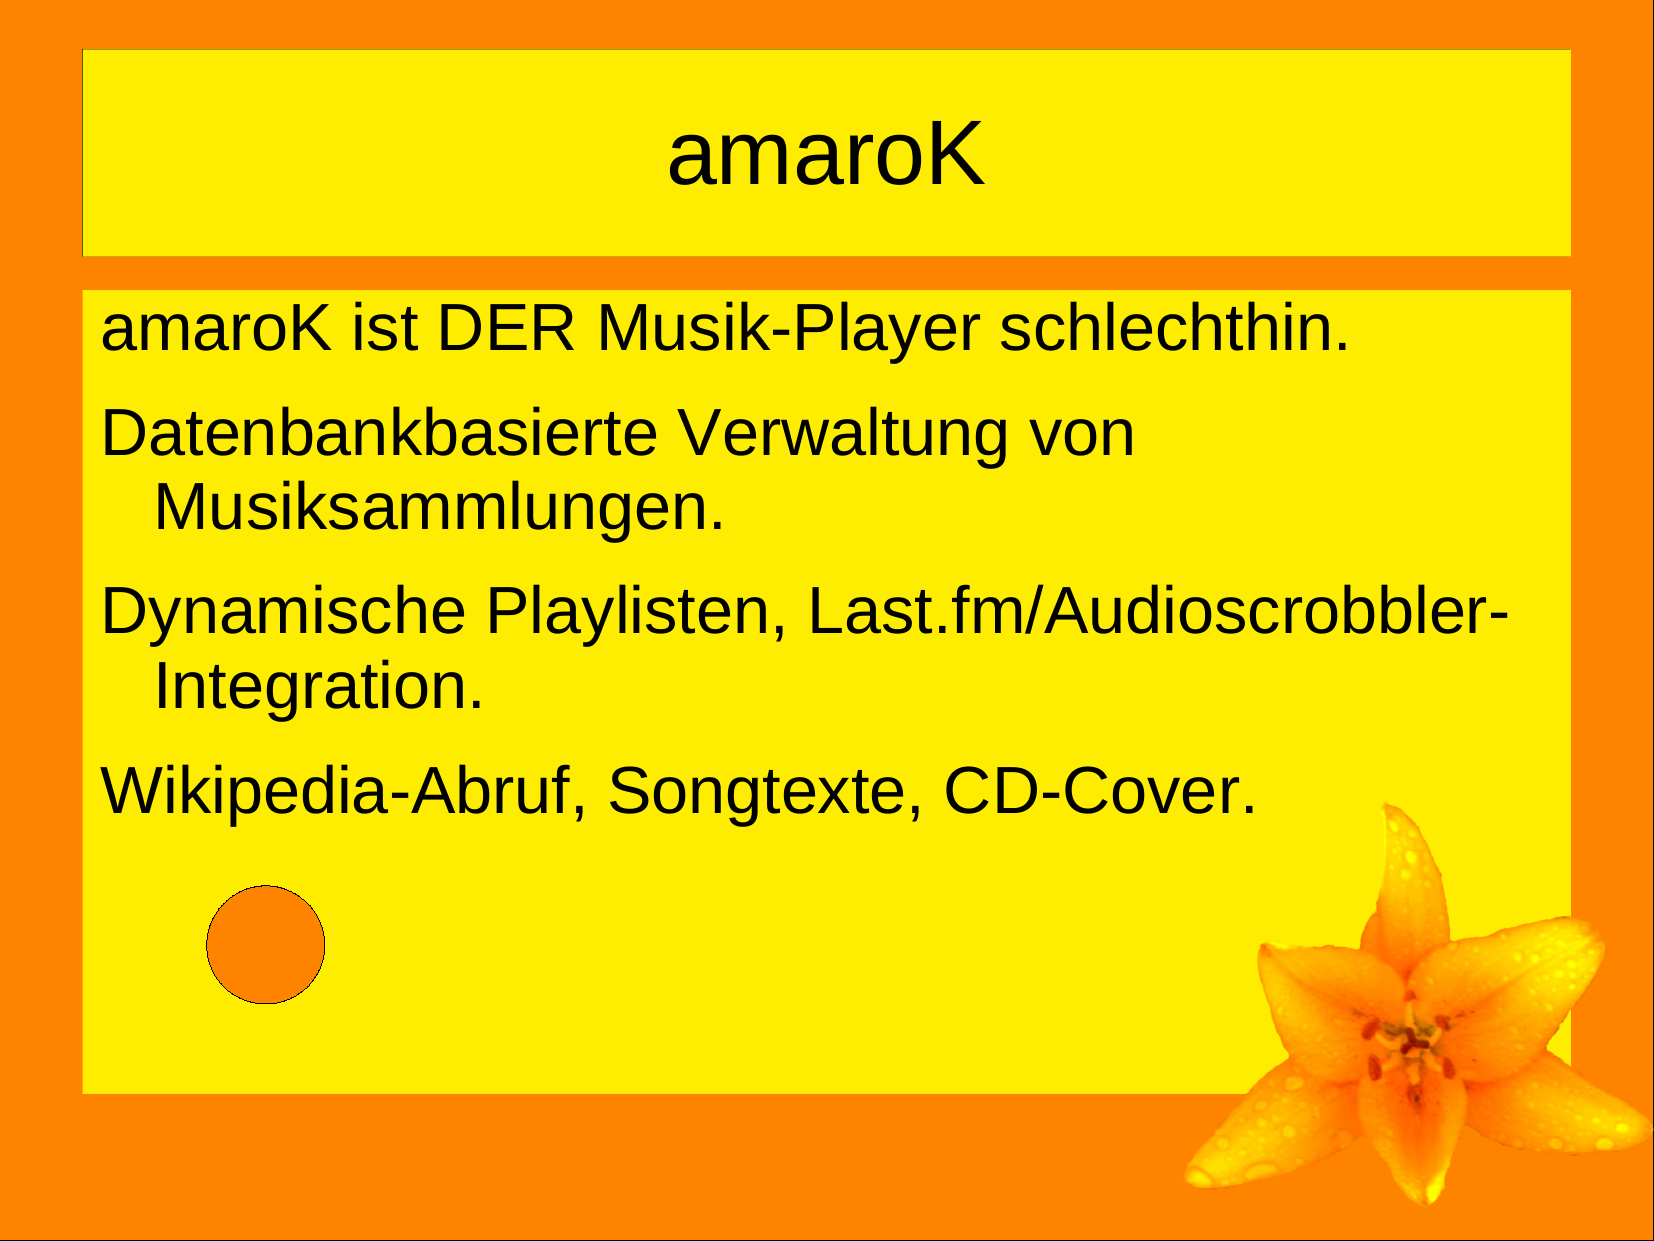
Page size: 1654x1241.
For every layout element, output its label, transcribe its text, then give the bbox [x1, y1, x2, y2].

text_box [0, 0, 1654, 1241]
list amaroK ist DER Musik-Player schlechthin. Datenbankbasierte Verwaltung von Musiksammlungen. Dynamische Playlisten, Last.fm/Audioscrobbler-Integration. Wikipedia-Abruf, Songtexte, CD-Cover. [82, 290, 1571, 1094]
picture [1181, 767, 1654, 1241]
text_box [206, 885, 325, 1004]
title amaroK [82, 49, 1571, 257]
